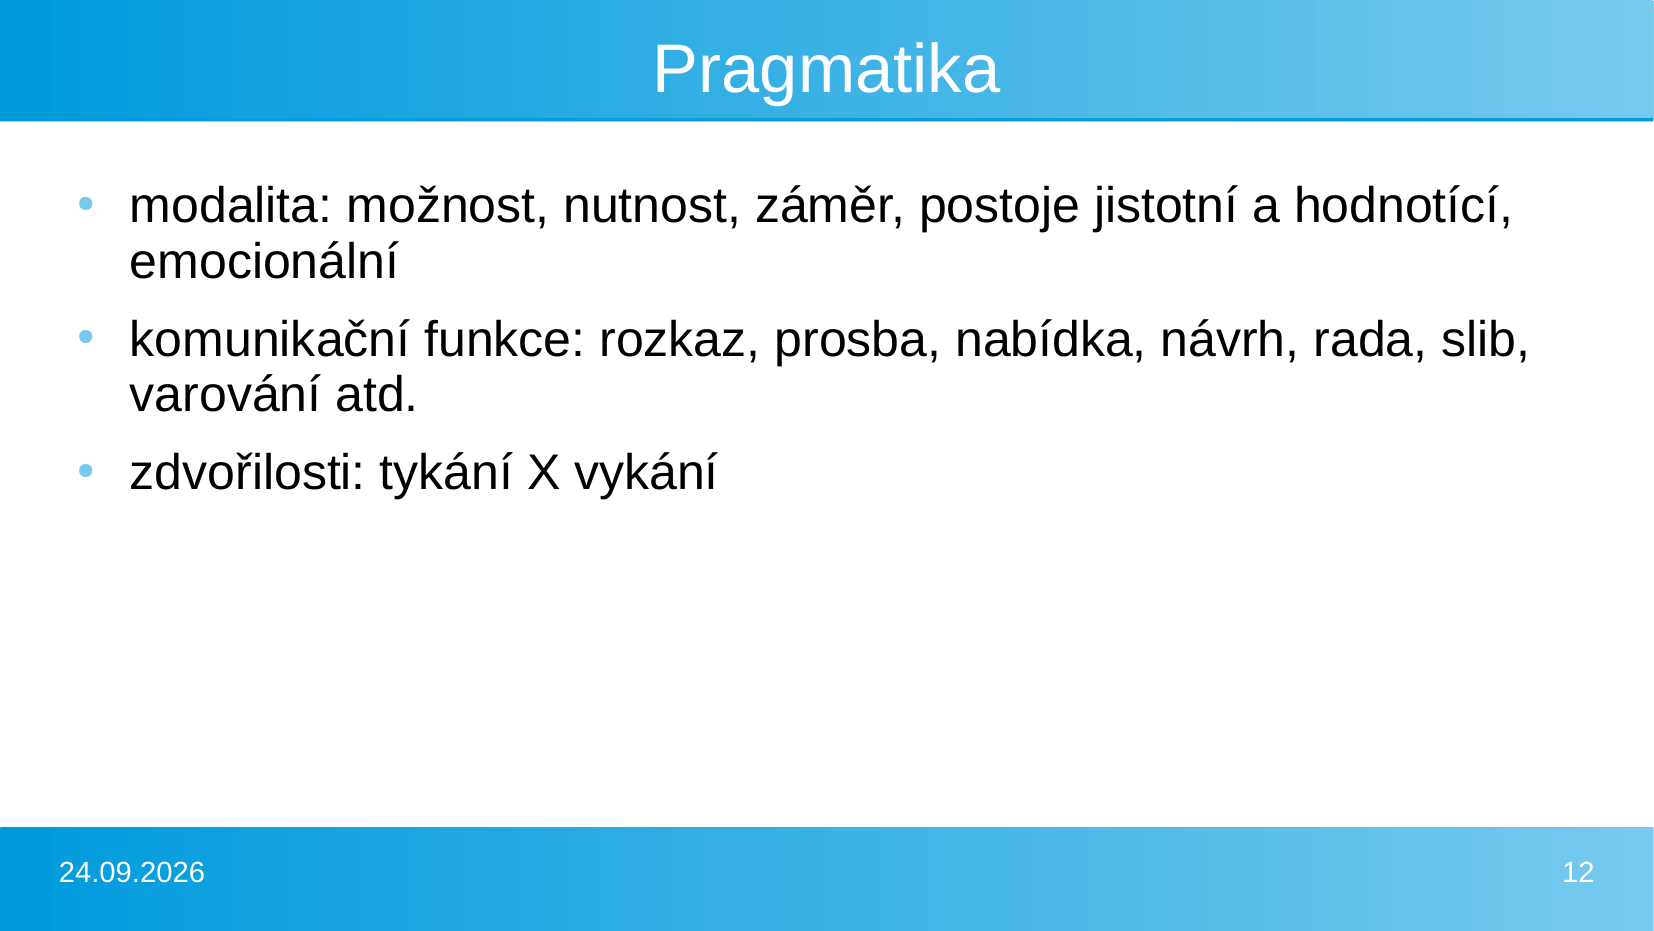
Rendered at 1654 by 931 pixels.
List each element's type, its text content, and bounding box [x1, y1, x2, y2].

list modalita: možnost, nutnost, záměr, postoje jistotní a hodnotící, emocionální komunikační funkce: rozkaz, prosba, nabídka, návrh, rada, slib, varování atd. zdvořilosti: tykání X vykání [59, 177, 1595, 768]
title Pragmatika [59, 29, 1595, 108]
